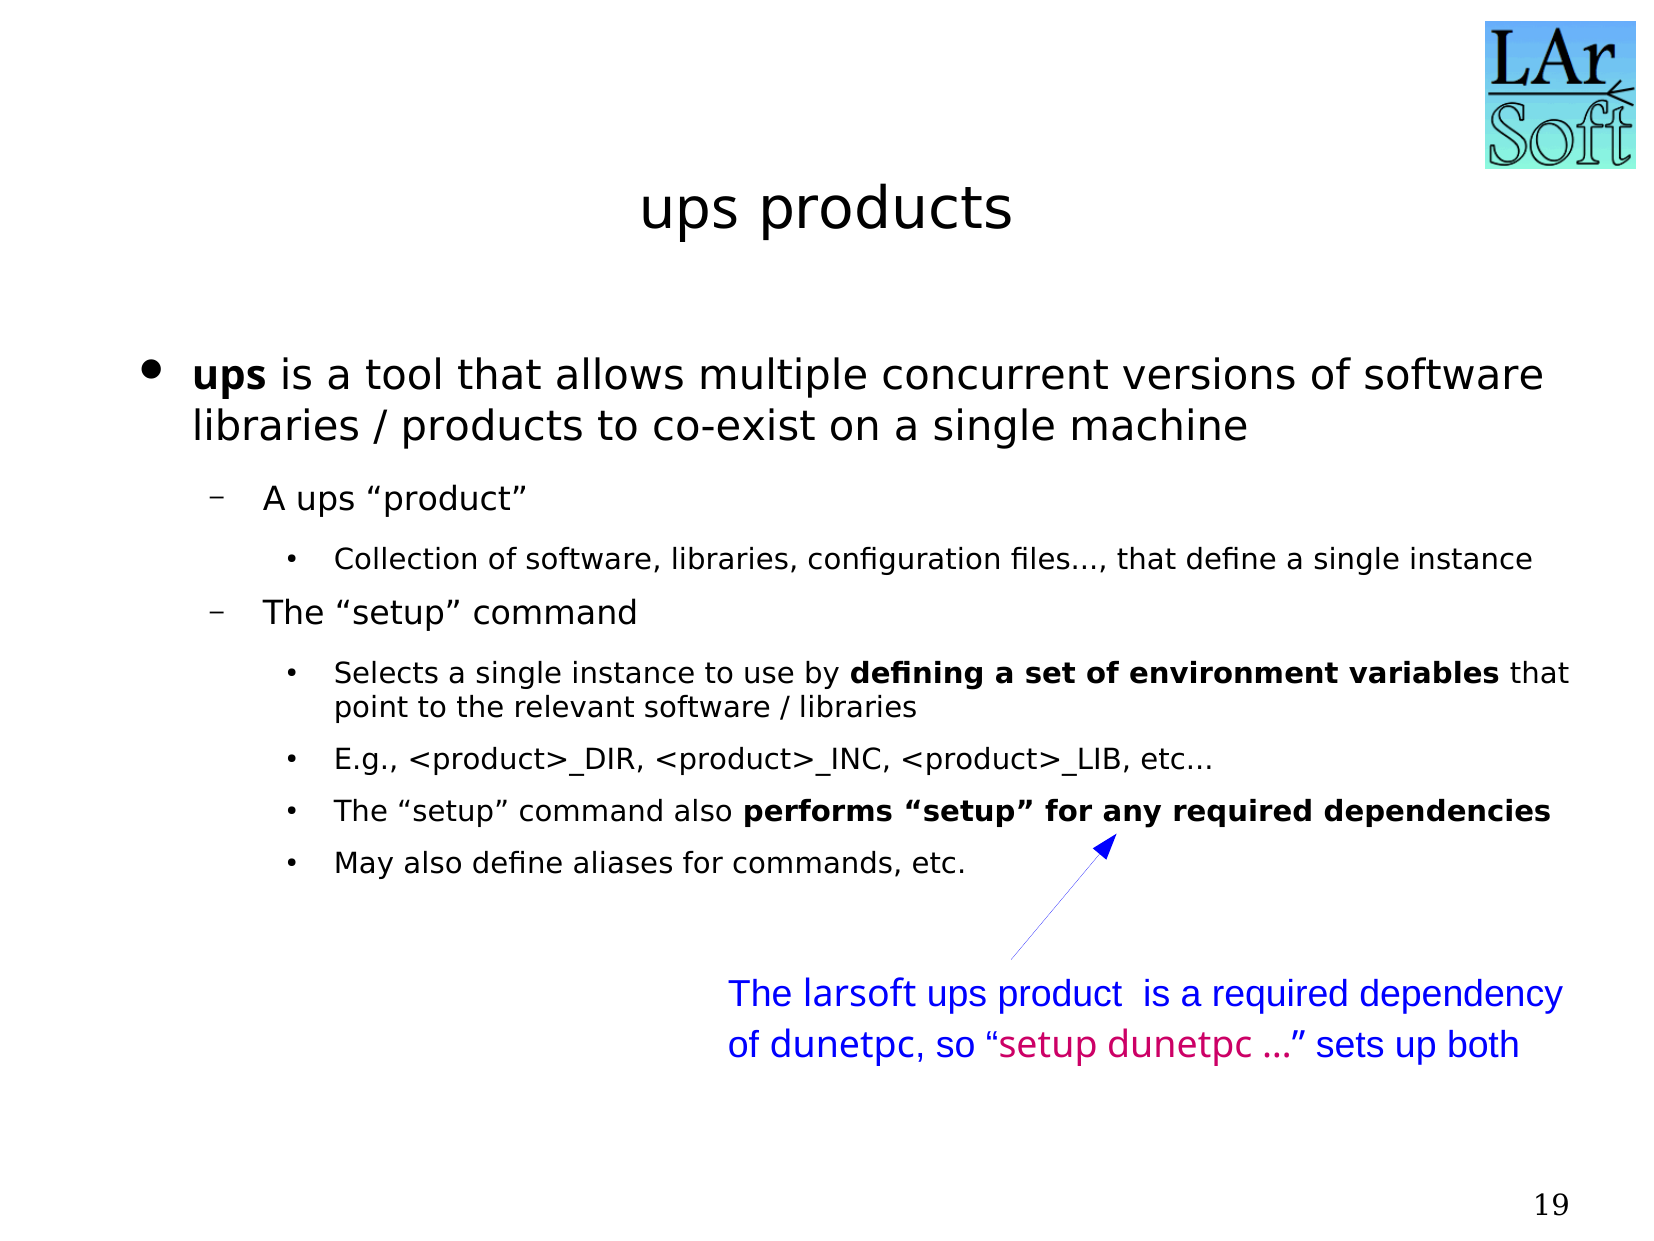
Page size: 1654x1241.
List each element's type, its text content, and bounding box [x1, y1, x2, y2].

text_box The larsoft ups product is a required dependency of dunetpc, so “setup dunetpc …” sets up both [713, 959, 1595, 1062]
title ups products [121, 102, 1533, 310]
picture [1485, 21, 1636, 169]
list ups is a tool that allows multiple concurrent versions of software libraries / products to co-exist on a single machine A ups “product” Collection of software, libraries, configuration files..., that define a single instance The “setup” command Selects a single instance to use by defining a set of environment variables that point to the relevant software / libraries E.g., <product>_DIR, <product>_INC, <product>_LIB, etc... The “setup” command also performs “setup” for any required dependencies May also define aliases for commands, etc. [121, 344, 1576, 1198]
